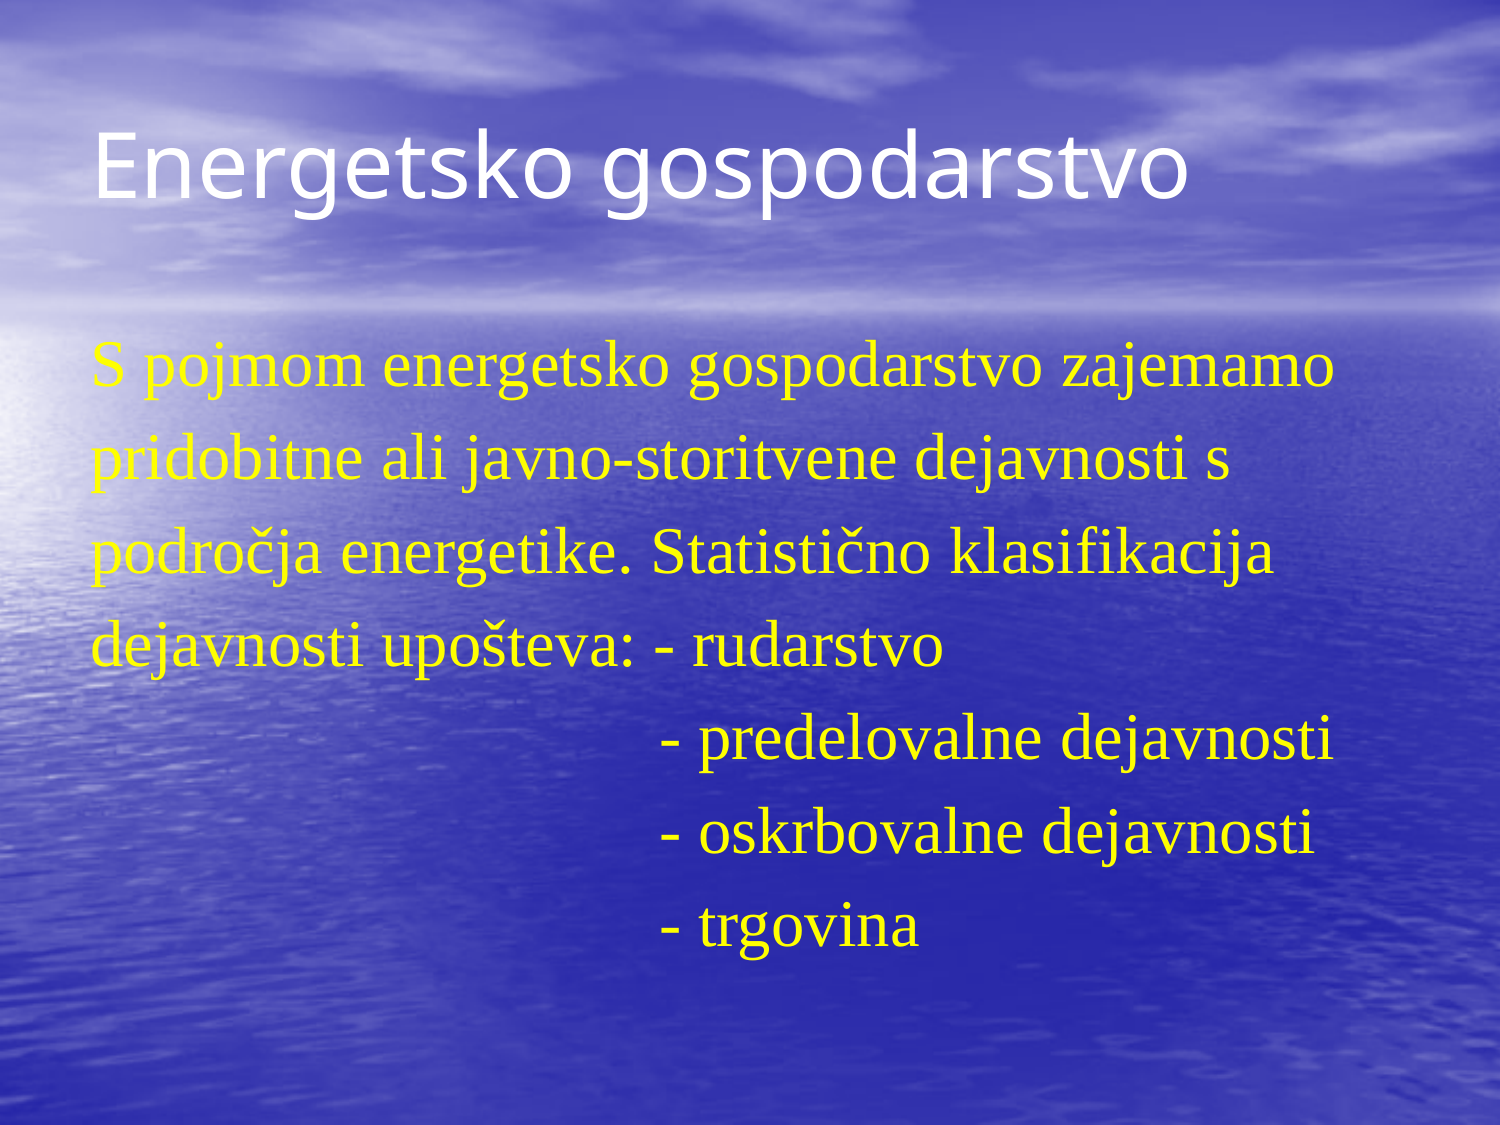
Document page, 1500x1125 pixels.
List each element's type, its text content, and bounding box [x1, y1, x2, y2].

picture [0, 0, 1500, 1125]
title Energetsko gospodarstvo [75, 47, 1425, 275]
list S pojmom energetsko gospodarstvo zajemamo pridobitne ali javno-storitvene dejavnosti s področja energetike. Statistično klasifikacija dejavnosti upošteva: - rudarstvo - predelovalne dejavnosti - oskrbovalne dejavnosti - trgovina [75, 312, 1425, 988]
